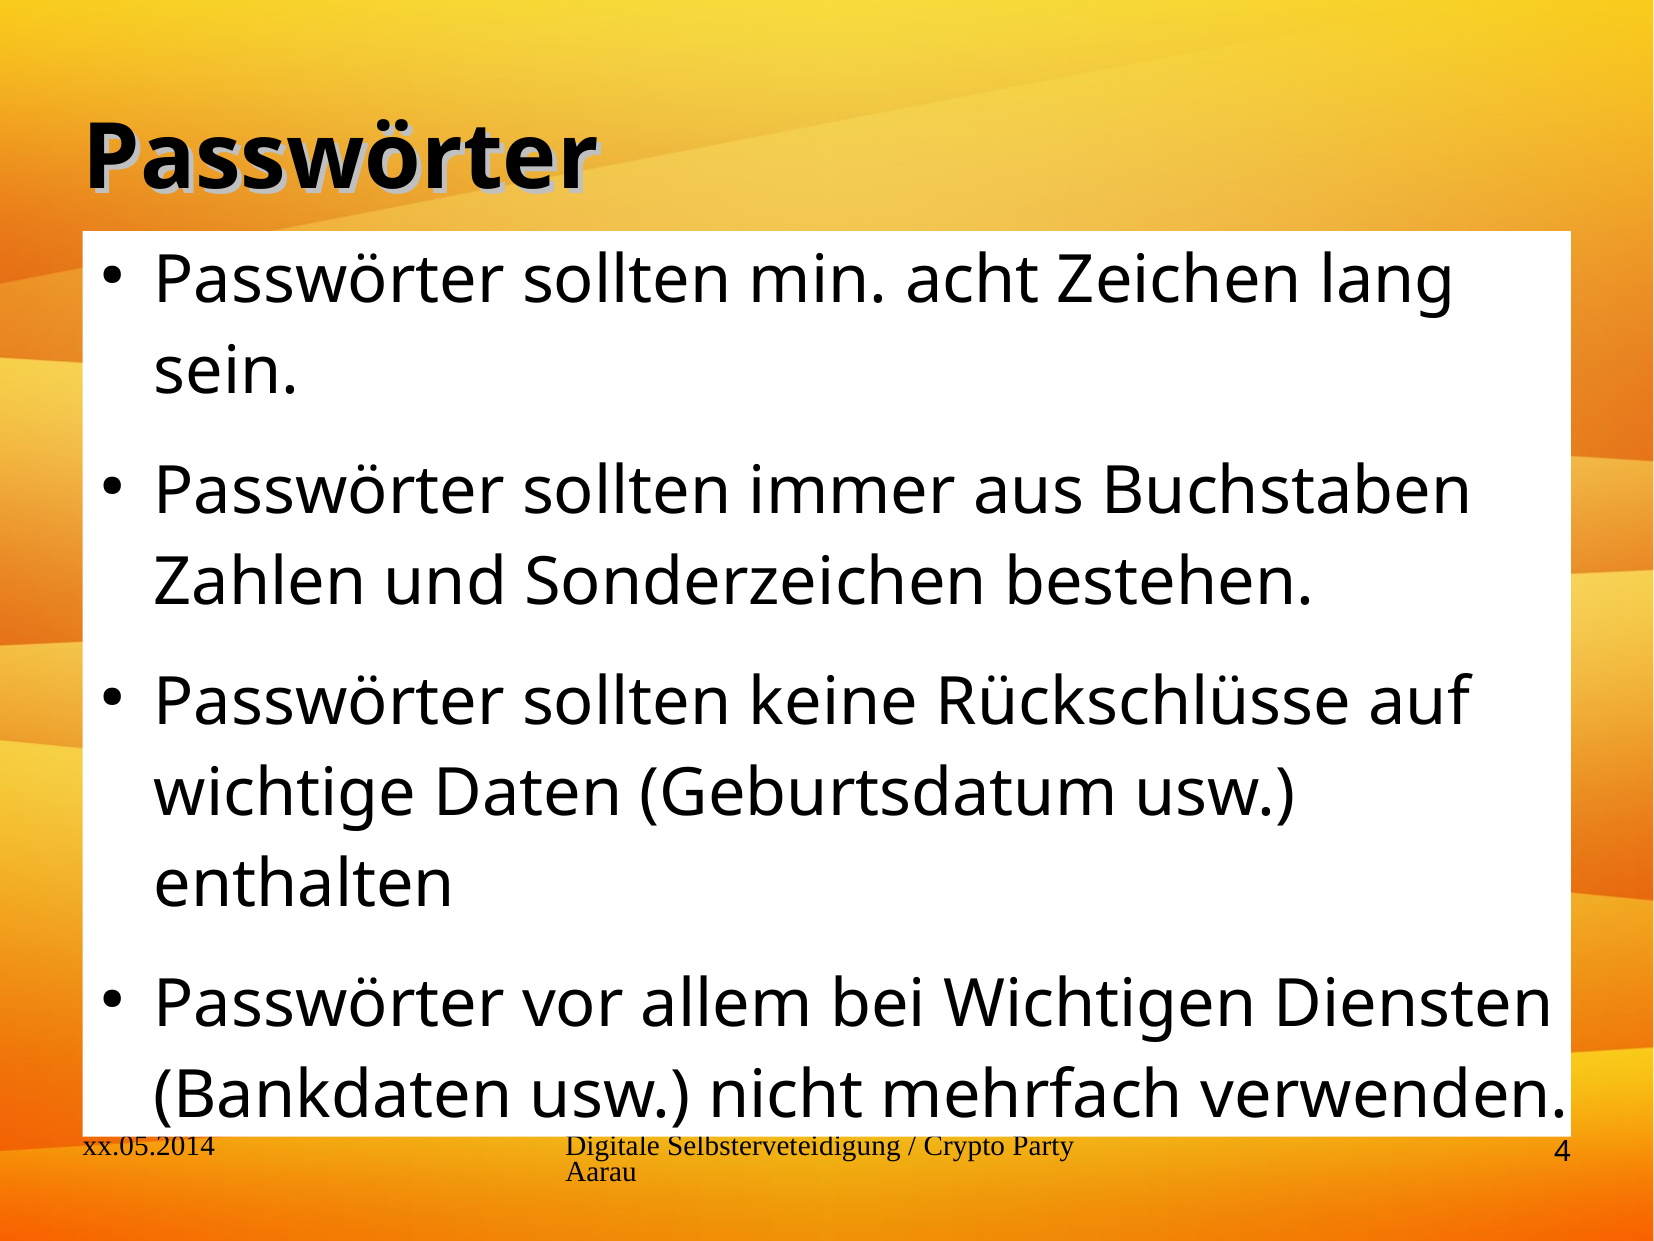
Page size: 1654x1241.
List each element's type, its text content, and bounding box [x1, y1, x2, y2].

title Passwörter [82, 49, 1571, 231]
picture [0, 0, 1654, 1241]
list Passwörter sollten min. acht Zeichen lang sein. Passwörter sollten immer aus Buchstaben Zahlen und Sonderzeichen bestehen. Passwörter sollten keine Rückschlüsse auf wichtige Daten (Geburtsdatum usw.) enthalten Passwörter vor allem bei Wichtigen Diensten (Bankdaten usw.) nicht mehrfach verwenden. [82, 231, 1571, 1050]
